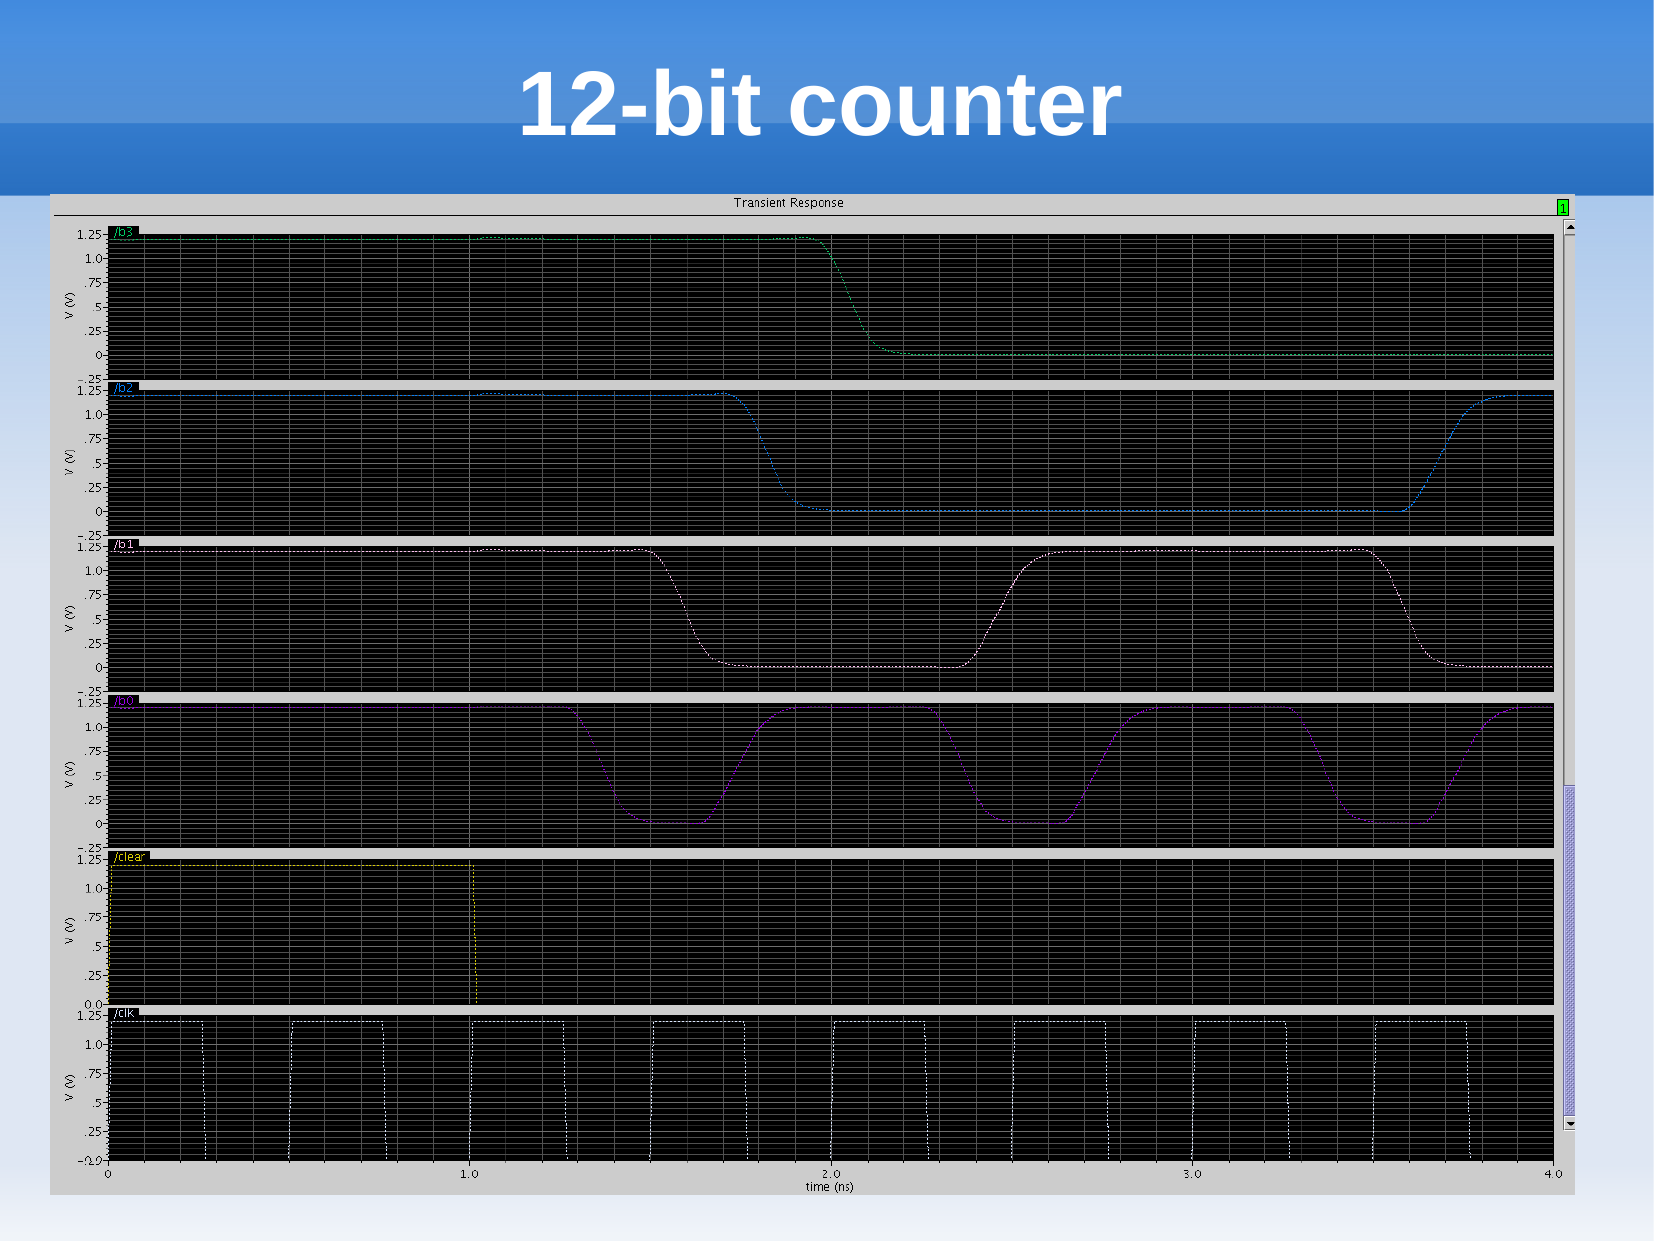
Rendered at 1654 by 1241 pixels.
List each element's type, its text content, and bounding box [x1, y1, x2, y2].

title 12-bit counter [76, 7, 1565, 194]
picture [0, 0, 1654, 1241]
